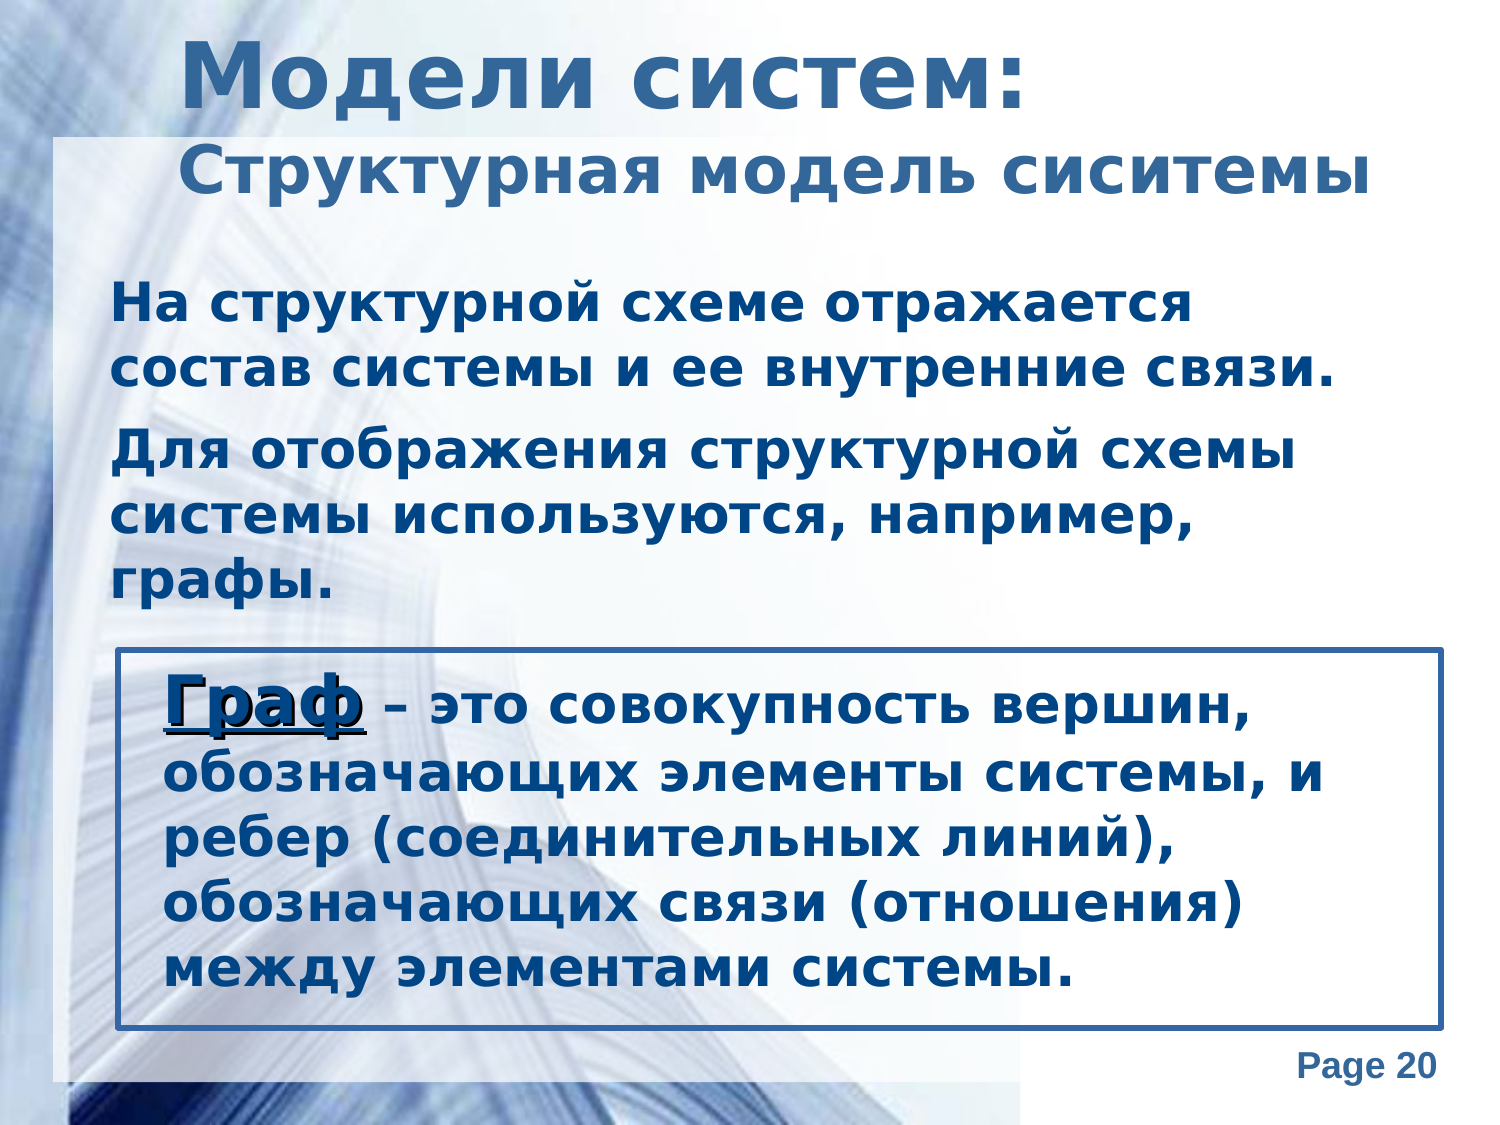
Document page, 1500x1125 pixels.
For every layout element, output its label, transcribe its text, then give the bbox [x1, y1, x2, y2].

picture [0, 0, 1500, 1125]
text_box На структурной схеме отражается состав системы и ее внутренние связи. Для отображения структурной схемы системы используются, например, графы. Граф – это совокупность вершин, обозначающих элементы системы, и ребер (соединительных линий), обозначающих связи (отношения) между элементами системы. [94, 259, 1430, 1005]
text_box На структурной схеме отражается состав системы и ее внутренние связи. Для отображения структурной схемы системы используются, например, графы. Граф – это совокупность вершин, обозначающих элементы системы, и ребер (соединительных линий), обозначающих связи (отношения) между элементами системы. [121, 653, 1430, 1005]
text_box Модели систем: Структурная модель сиситемы [162, 9, 1389, 215]
